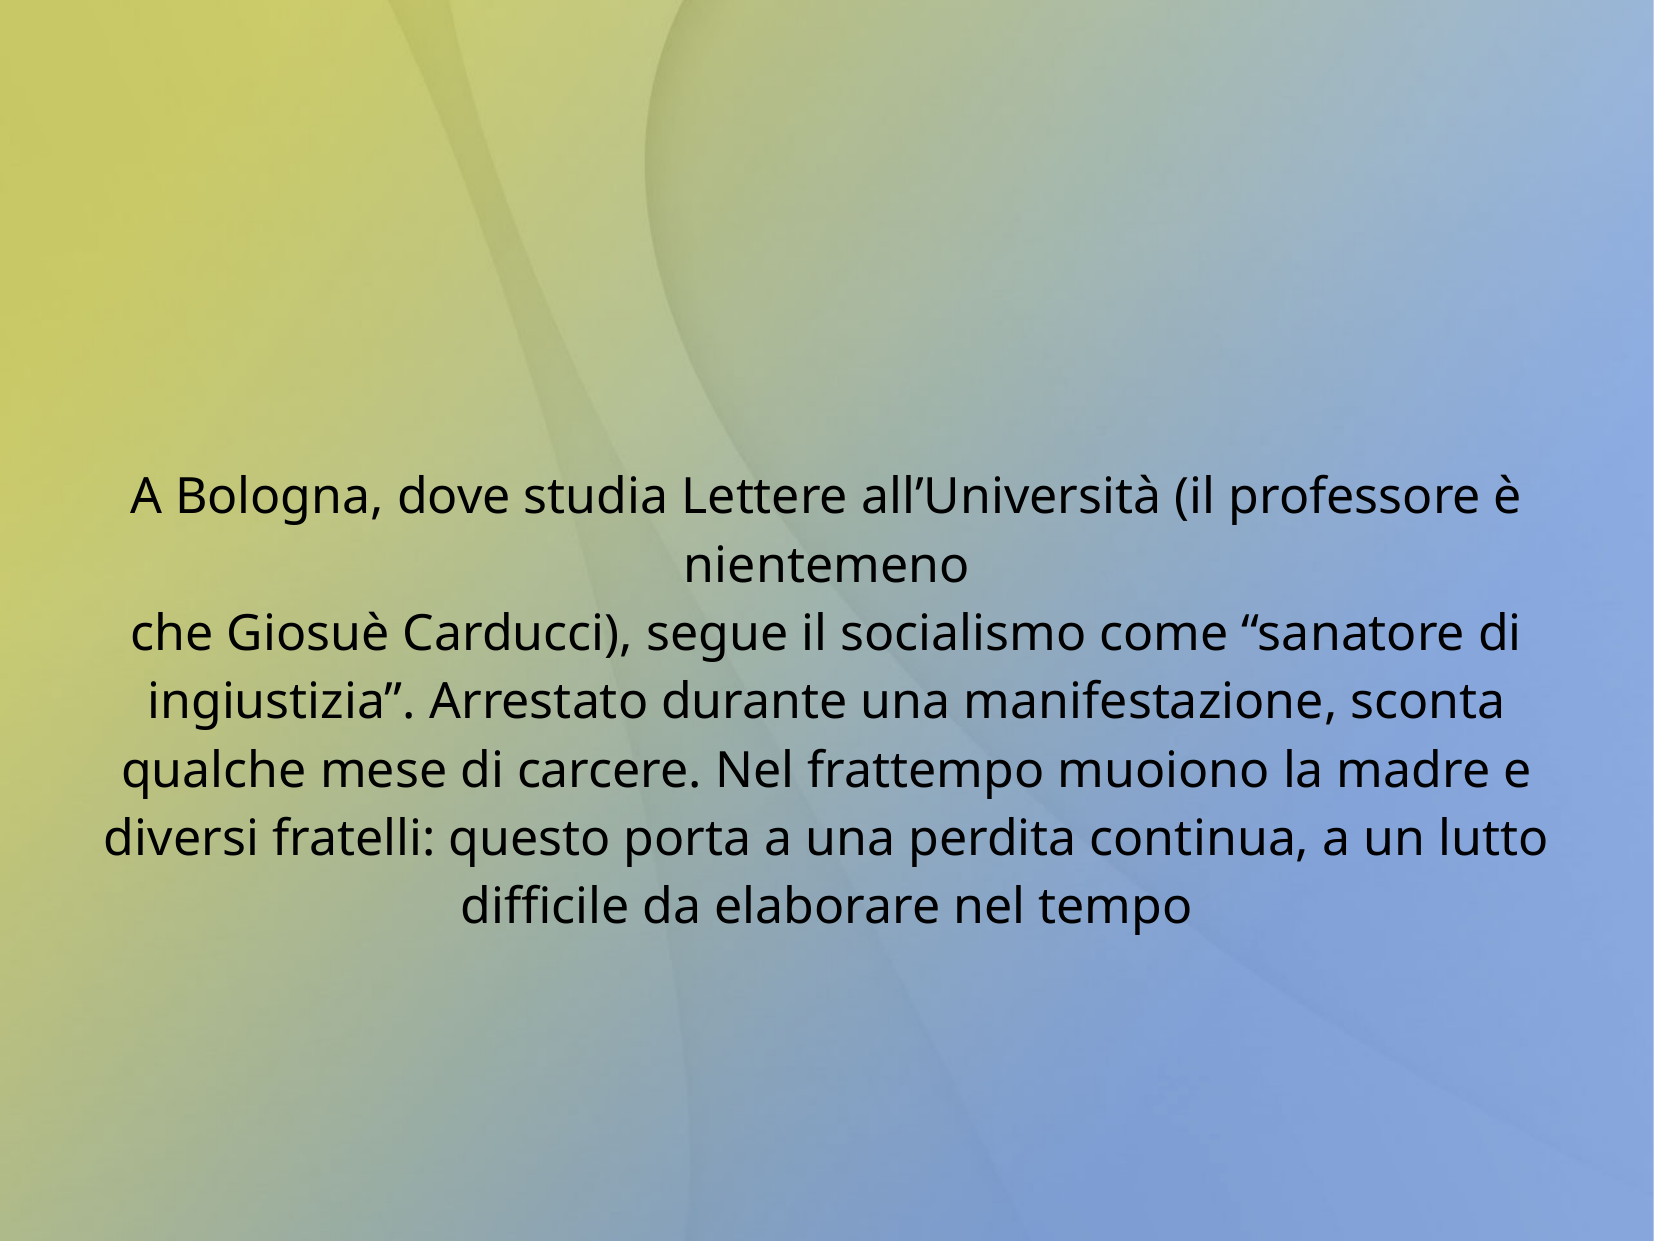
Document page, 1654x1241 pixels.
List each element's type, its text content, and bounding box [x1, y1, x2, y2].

picture [0, 0, 1654, 1241]
subtitle A Bologna, dove studia Lettere all’Università (il professore è nientemeno che Giosuè Carducci), segue il socialismo come “sanatore di ingiustizia”. Arrestato durante una manifestazione, sconta qualche mese di carcere. Nel frattempo muoiono la madre e diversi fratelli: questo porta a una perdita continua, a un lutto difficile da elaborare nel tempo [82, 290, 1571, 1109]
